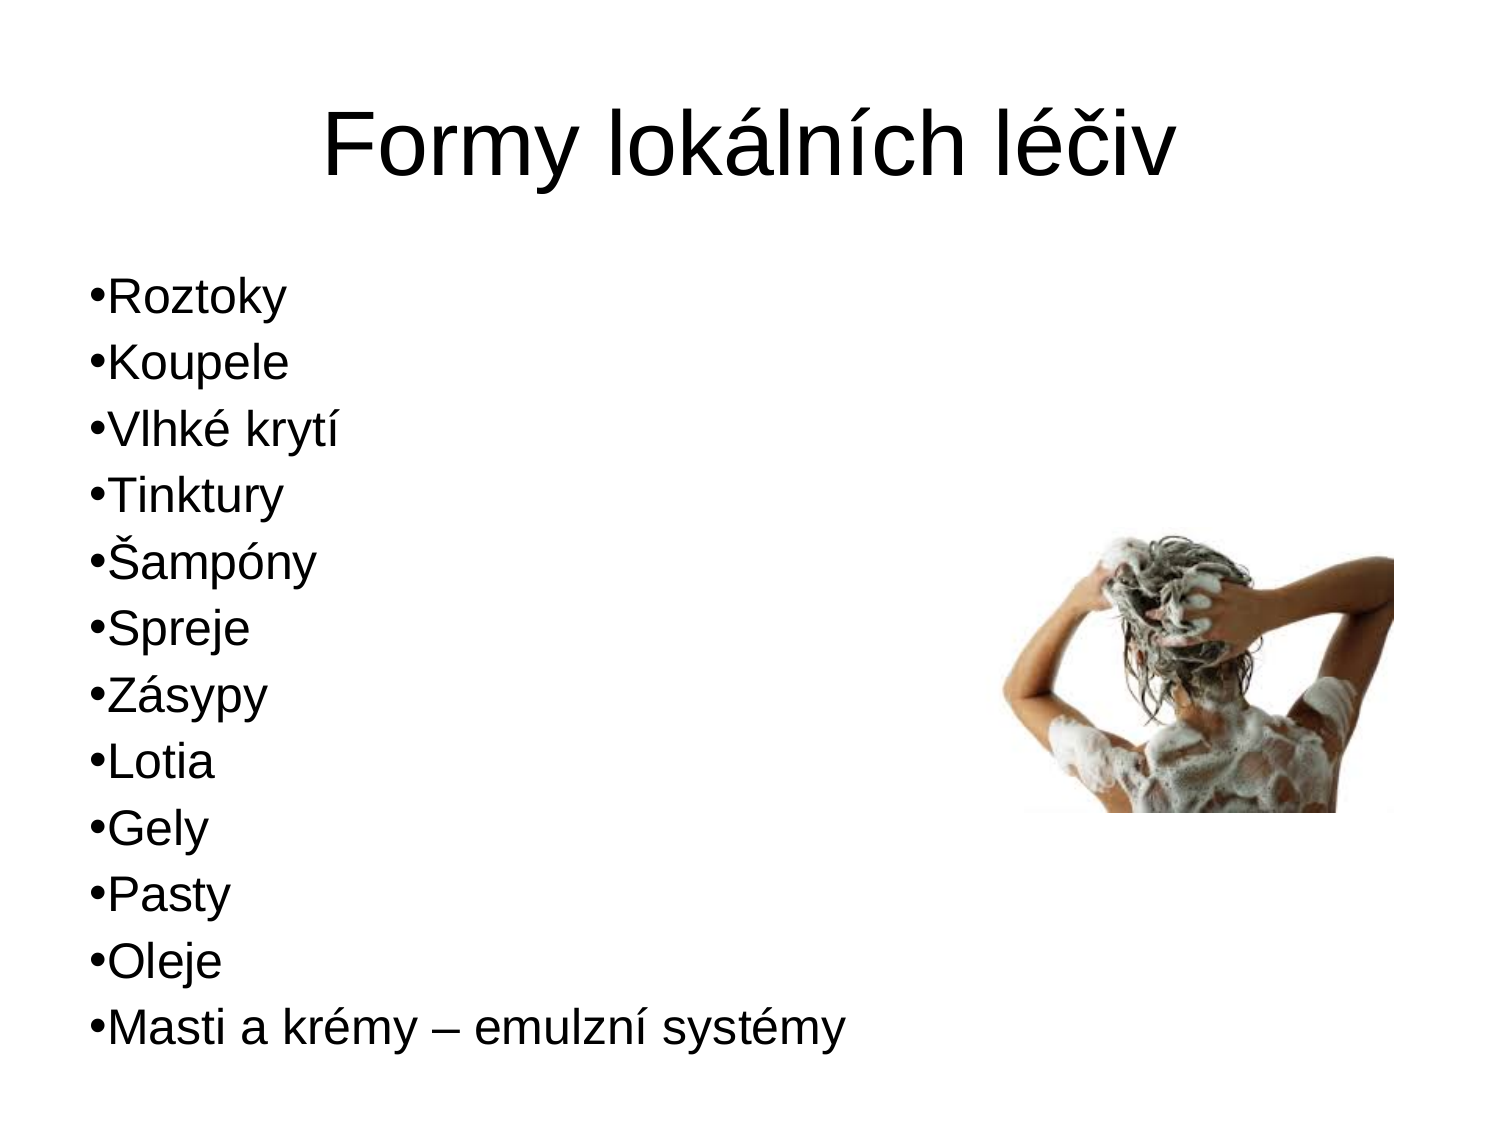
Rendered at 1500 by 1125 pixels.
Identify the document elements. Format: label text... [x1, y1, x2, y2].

title Formy lokálních léčiv [75, 45, 1426, 233]
picture [962, 527, 1394, 814]
list Roztoky Koupele Vlhké krytí Tinktury Šampóny Spreje Zásypy Lotia Gely Pasty Oleje Masti a krémy – emulzní systémy [75, 262, 1426, 1094]
